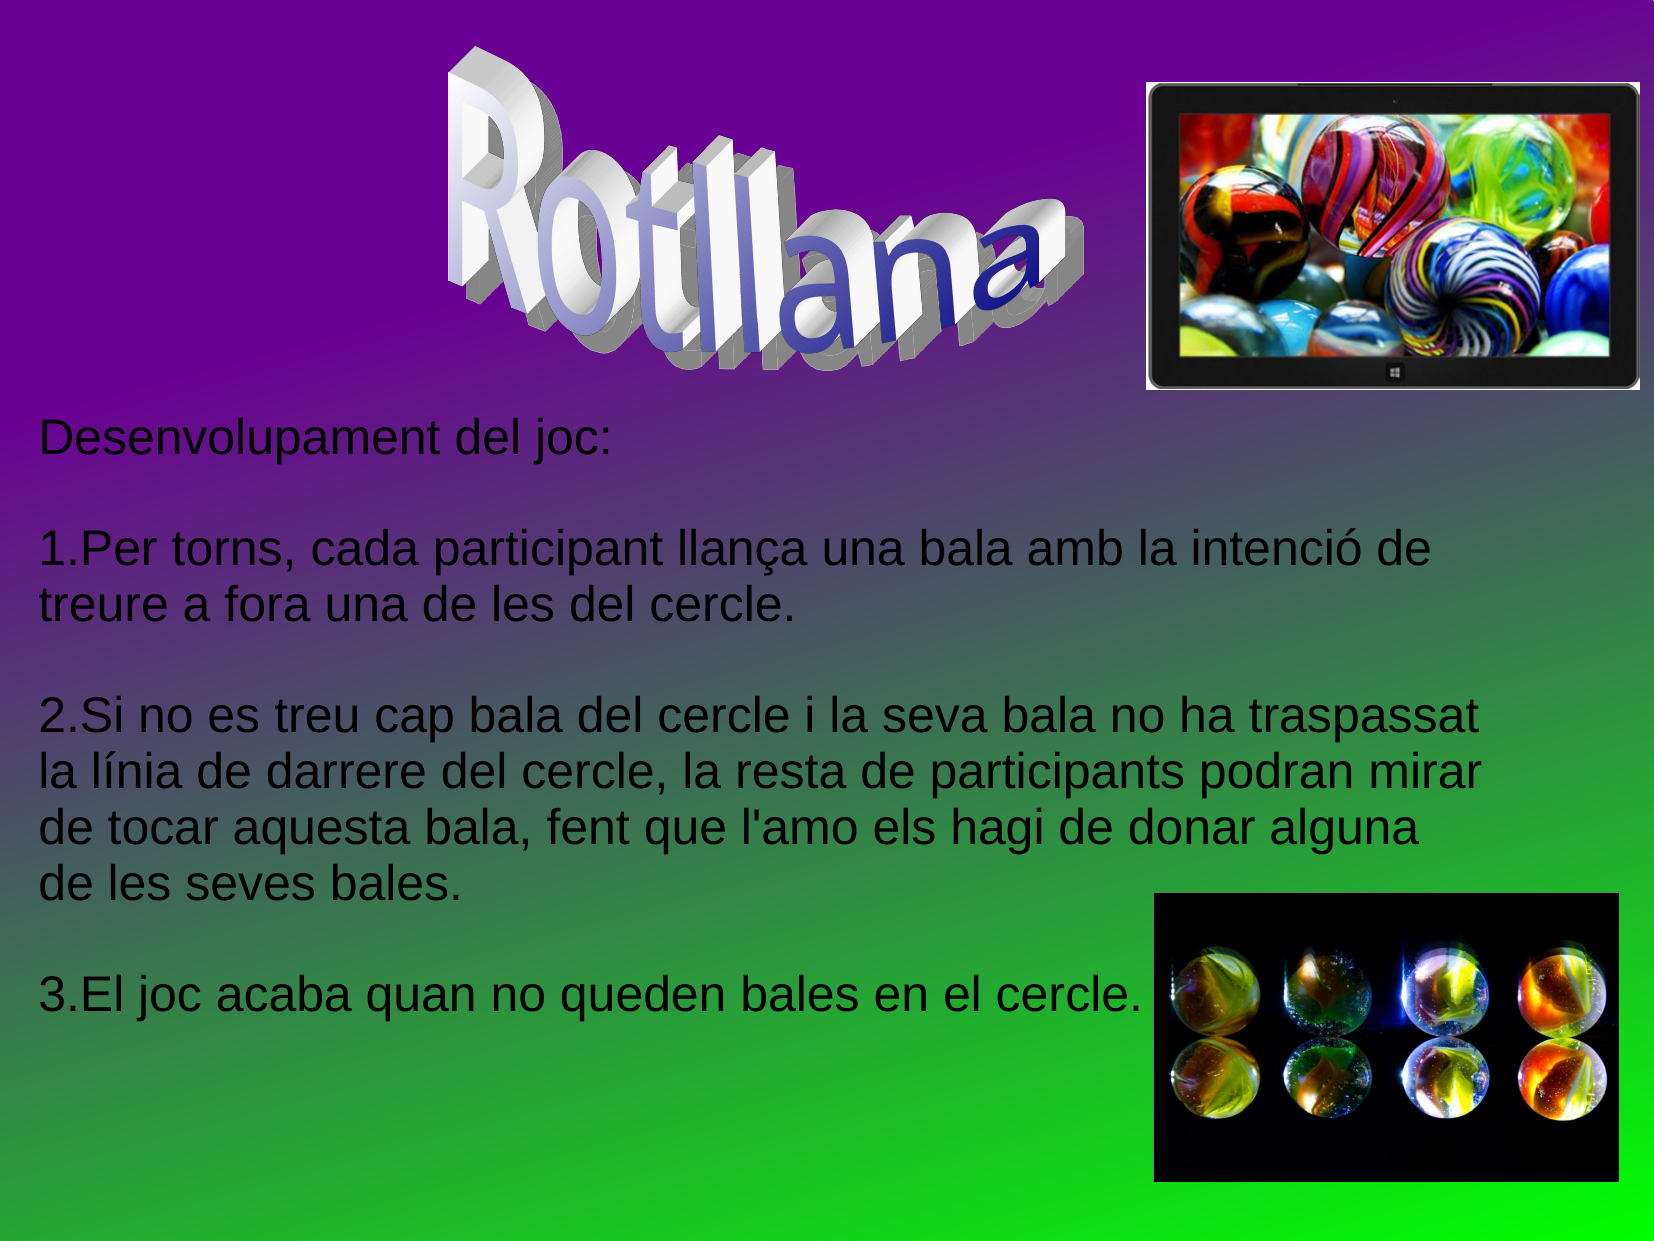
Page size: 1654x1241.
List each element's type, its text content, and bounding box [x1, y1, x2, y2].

picture [1146, 82, 1640, 390]
picture [1153, 892, 1619, 1182]
text_box Rotllana [728, 176, 734, 212]
text_box Desenvolupament del joc: 1.Per torns, cada participant llança una bala amb la intenció de treure a fora una de les del cercle. 2.Si no es treu cap bala del cercle i la seva bala no ha traspassat la línia de darrere del cercle, la resta de participants podran mirar de tocar aquesta bala, fent que l'amo els hagi de donar alguna de les seves bales. 3.El joc acaba quan no queden bales en el cercle. [23, 401, 1501, 1086]
